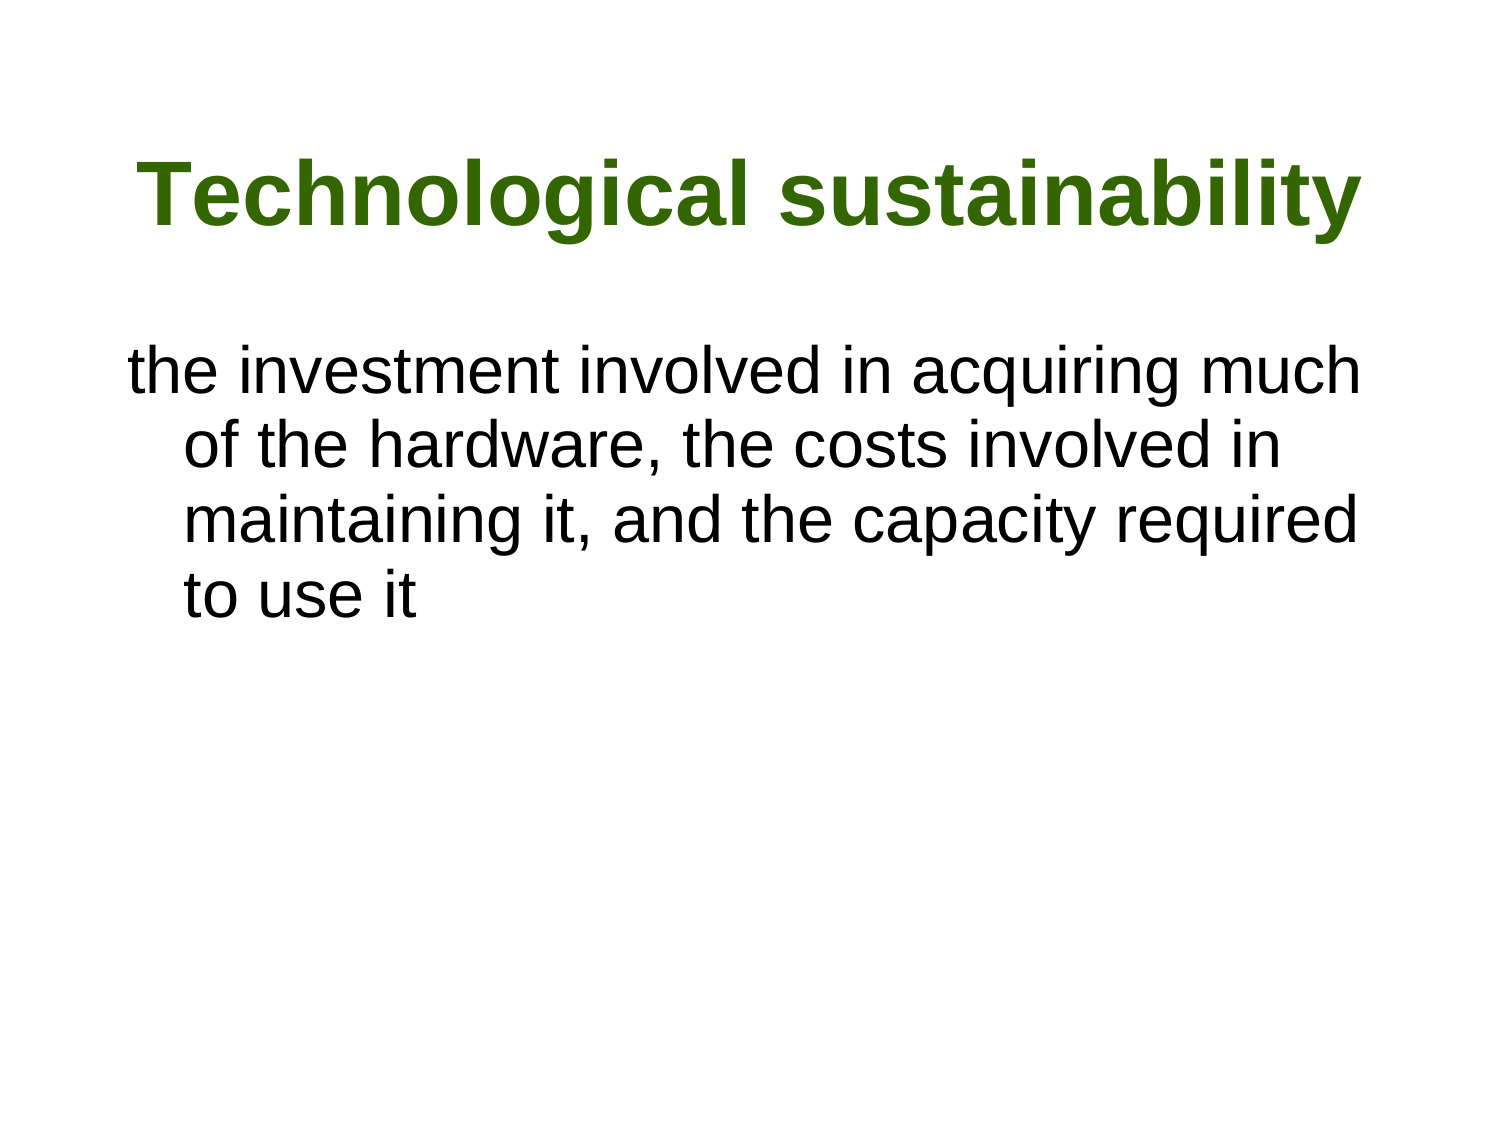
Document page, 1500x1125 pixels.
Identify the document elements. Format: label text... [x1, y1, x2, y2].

title Technological sustainability [112, 99, 1388, 288]
list the investment involved in acquiring much of the hardware, the costs involved in maintaining it, and the capacity required to use it [112, 324, 1388, 1001]
